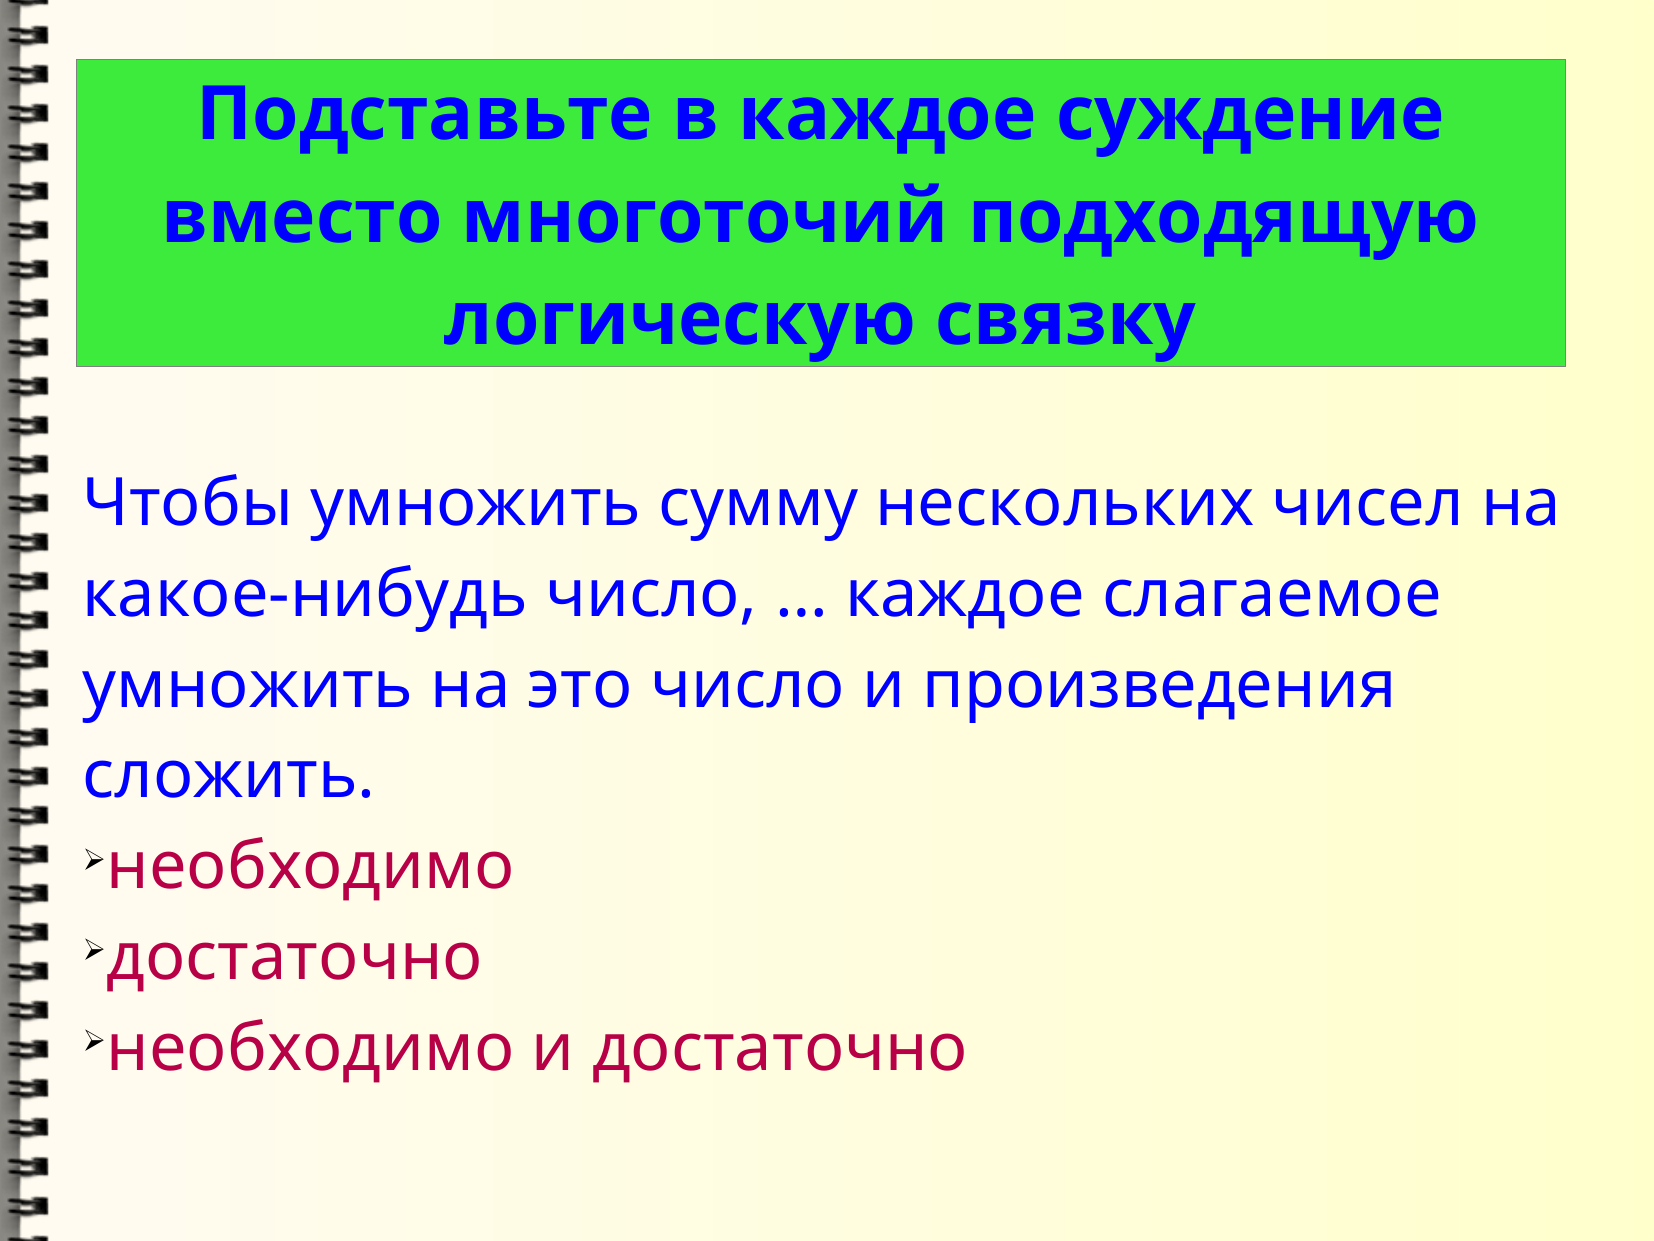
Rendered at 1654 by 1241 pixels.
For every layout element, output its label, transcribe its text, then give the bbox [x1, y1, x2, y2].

title Подставьте в каждое суждение вместо многоточий подходящую логическую связку [76, 79, 1566, 347]
picture [0, 0, 1654, 1241]
subtitle Чтобы умножить сумму нескольких чисел на какое-нибудь число, … каждое слагаемое умножить на это число и произведения сложить. необходимо достаточно необходимо и достаточно [82, 442, 1571, 1102]
